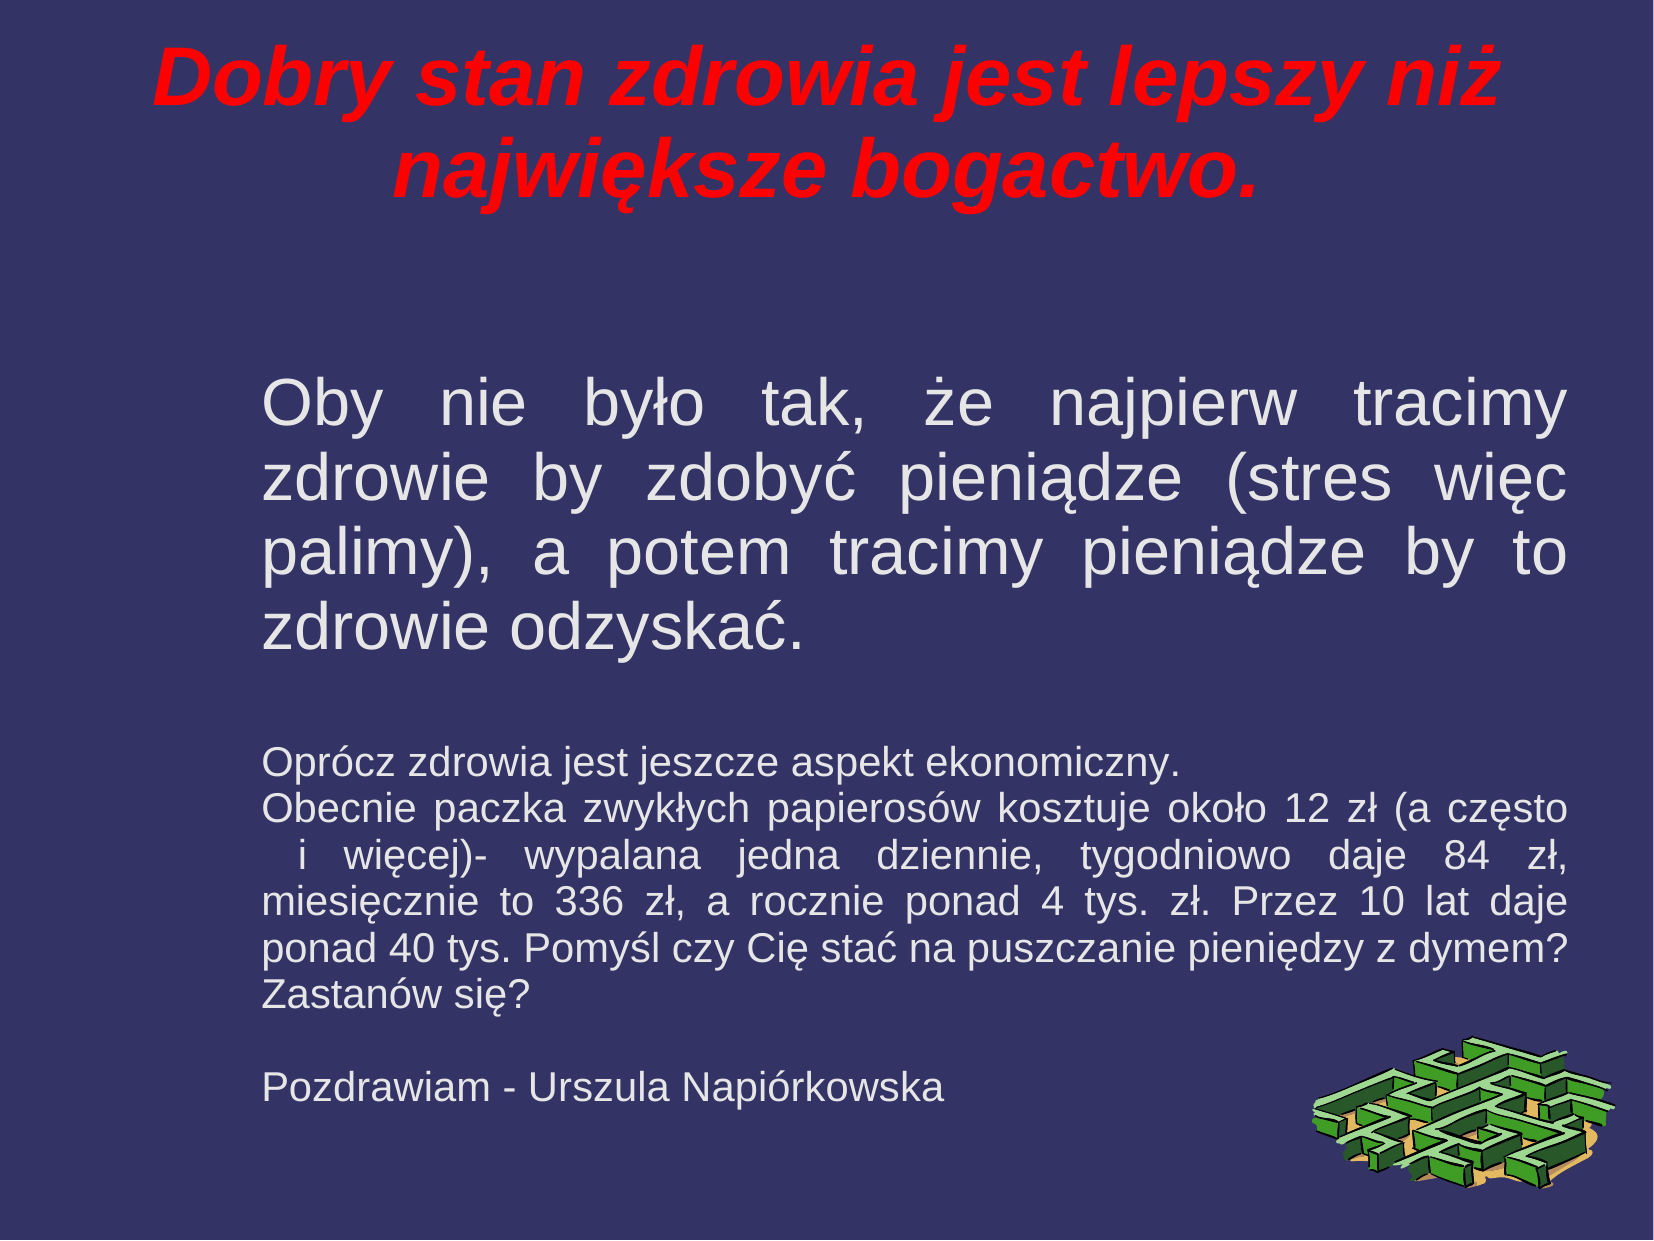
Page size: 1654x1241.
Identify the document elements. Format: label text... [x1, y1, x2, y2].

list Oby nie było tak, że najpierw tracimy zdrowie by zdobyć pieniądze (stres więc palimy), a potem tracimy pieniądze by to zdrowie odzyskać. Oprócz zdrowia jest jeszcze aspekt ekonomiczny. Obecnie paczka zwykłych papierosów kosztuje około 12 zł (a często i więcej)- wypalana jedna dziennie, tygodniowo daje 84 zł, miesięcznie to 336 zł, a rocznie ponad 4 tys. zł. Przez 10 lat daje ponad 40 tys. Pomyśl czy Cię stać na puszczanie pieniędzy z dymem? Zastanów się? Pozdrawiam - Urszula Napiórkowska [178, 364, 1570, 1147]
title Dobry stan zdrowia jest lepszy niż największe bogactwo. [121, 19, 1534, 227]
